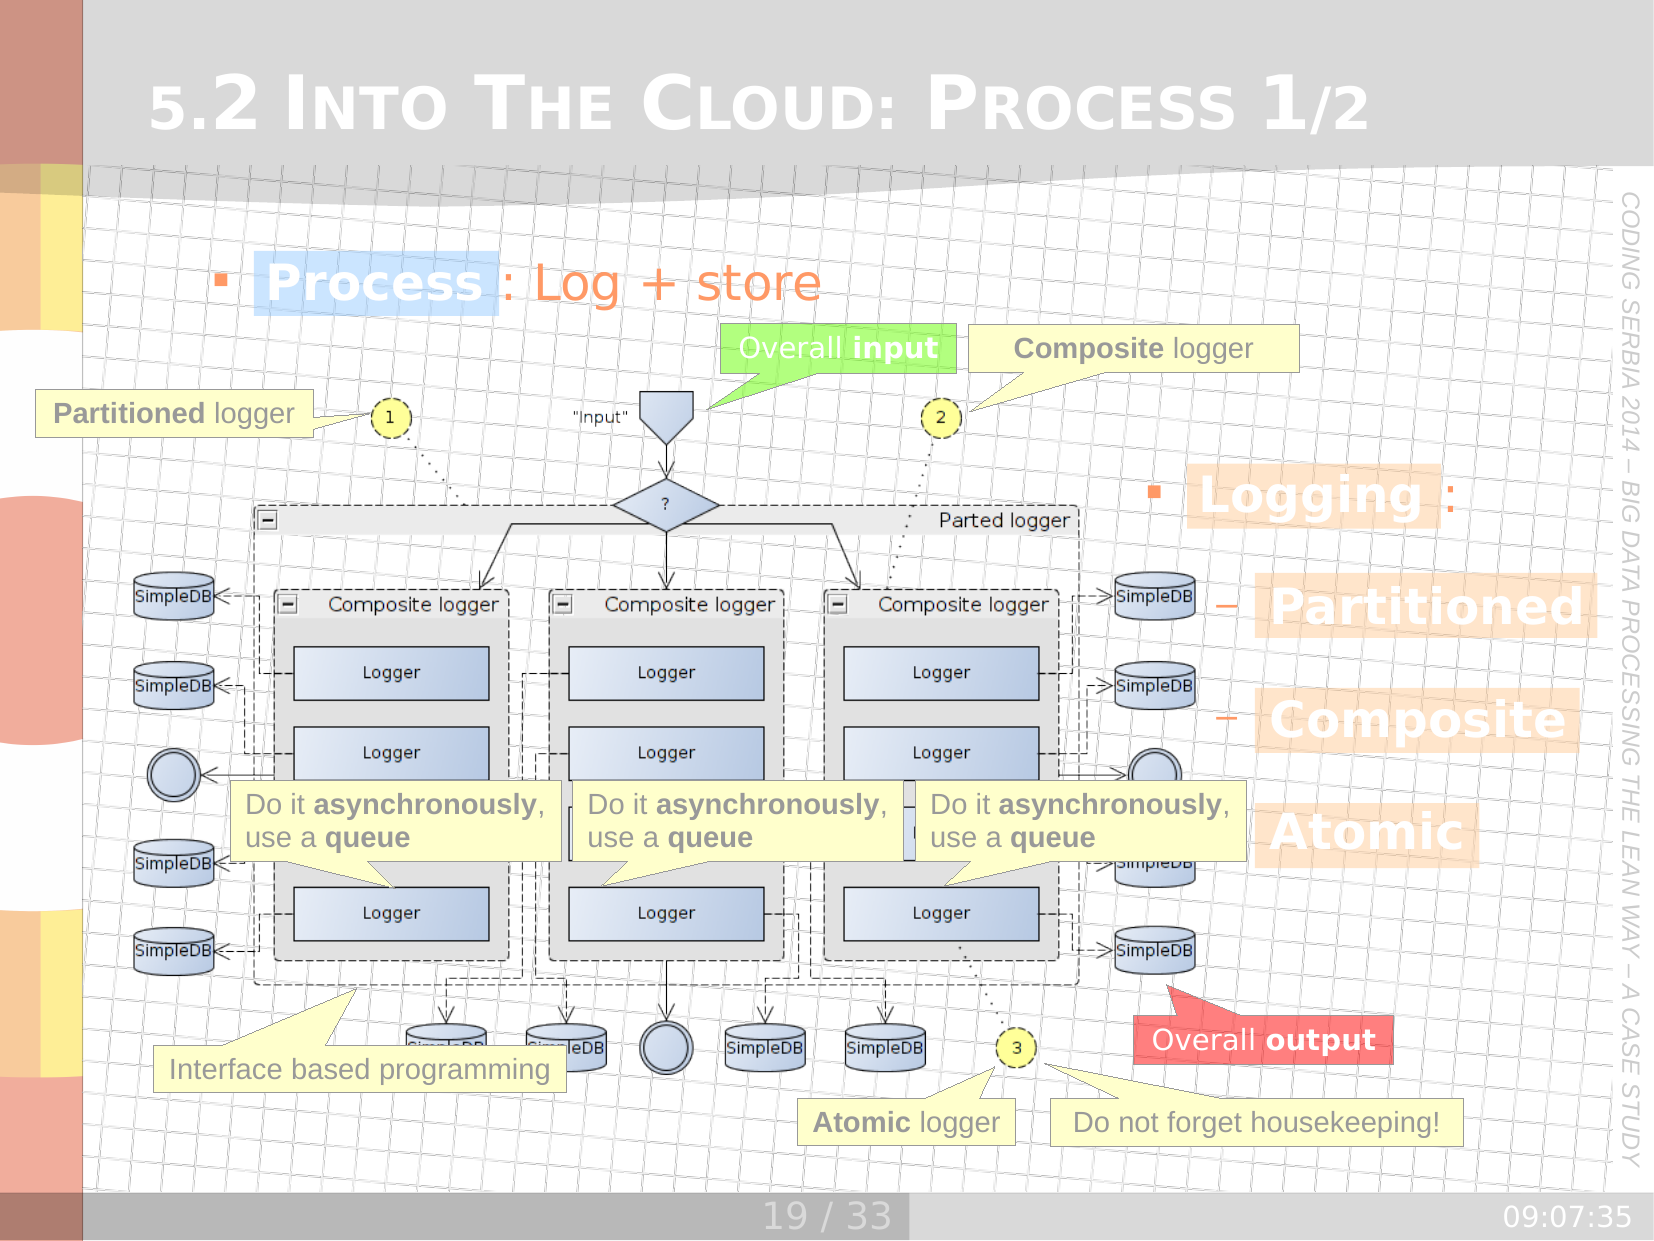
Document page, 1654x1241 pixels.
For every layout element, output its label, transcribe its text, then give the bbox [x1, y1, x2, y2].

text_box Composite logger [968, 324, 1300, 412]
title 5.2 INTO THE CLOUD: PROCESS 1/2 [147, 41, 1565, 166]
text_box Atomic logger [797, 1066, 1016, 1146]
text_box Do it asynchronously, use a queue [915, 780, 1247, 887]
list Logging : Partitioned Composite Atomic [1127, 253, 1607, 1074]
list Process : Log + store [194, 253, 1127, 319]
text_box Do not forget housekeeping! [1044, 1063, 1464, 1147]
text_box Overall input [706, 323, 957, 410]
text_box Overall output [1133, 984, 1394, 1065]
text_box Do it asynchronously, use a queue [572, 780, 904, 887]
text_box Do it asynchronously, use a queue [230, 780, 562, 889]
text_box [0, 1192, 910, 1241]
text_box Interface based programming [153, 988, 567, 1093]
picture [82, 165, 1613, 1192]
text_box Partitioned logger [35, 389, 370, 438]
